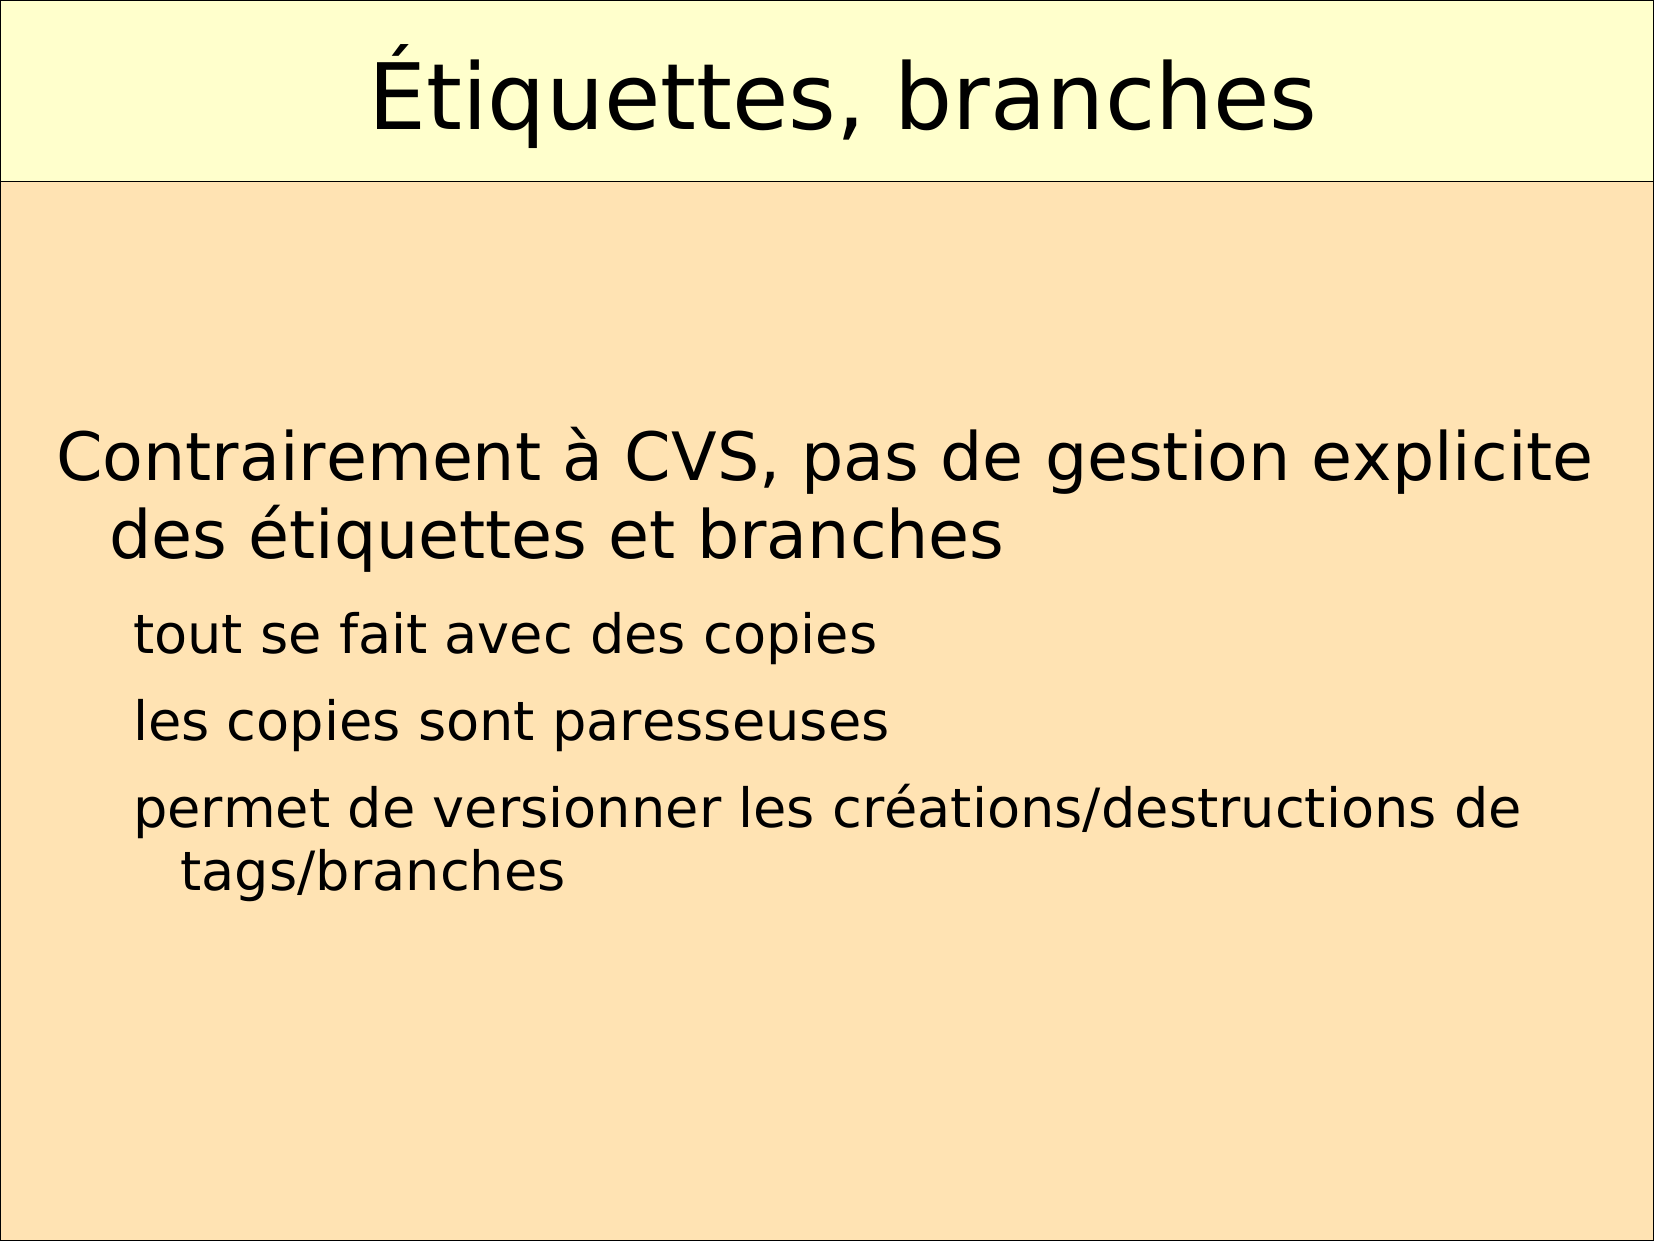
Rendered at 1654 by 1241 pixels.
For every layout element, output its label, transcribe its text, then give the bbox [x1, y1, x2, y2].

list Contrairement à CVS, pas de gestion explicite des étiquettes et branches tout se fait avec des copies les copies sont paresseuses permet de versionner les créations/destructions de tags/branches [38, 418, 1603, 974]
title Étiquettes, branches [135, 37, 1552, 158]
